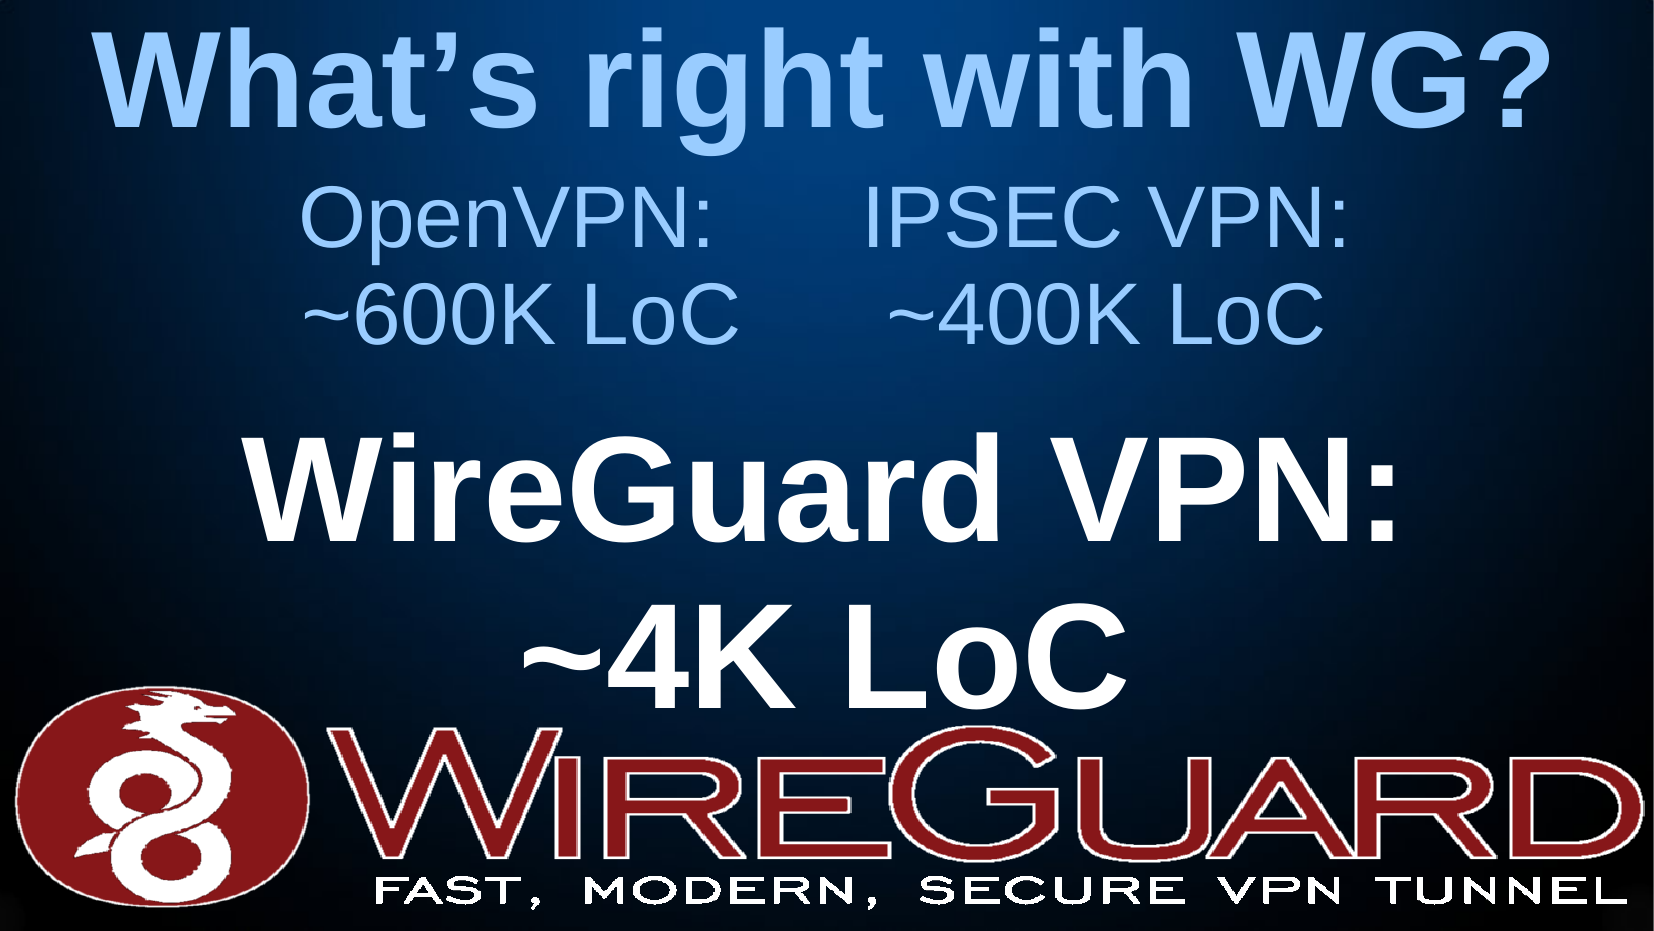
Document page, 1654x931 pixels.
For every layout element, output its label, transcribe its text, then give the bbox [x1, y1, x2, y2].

title What’s right with WG? [0, 2, 1651, 158]
title OpenVPN: IPSEC VPN: ~600K LoC ~400K LoC WireGuard VPN: ~4K LoC [15, 165, 1636, 685]
picture [0, 0, 1654, 931]
